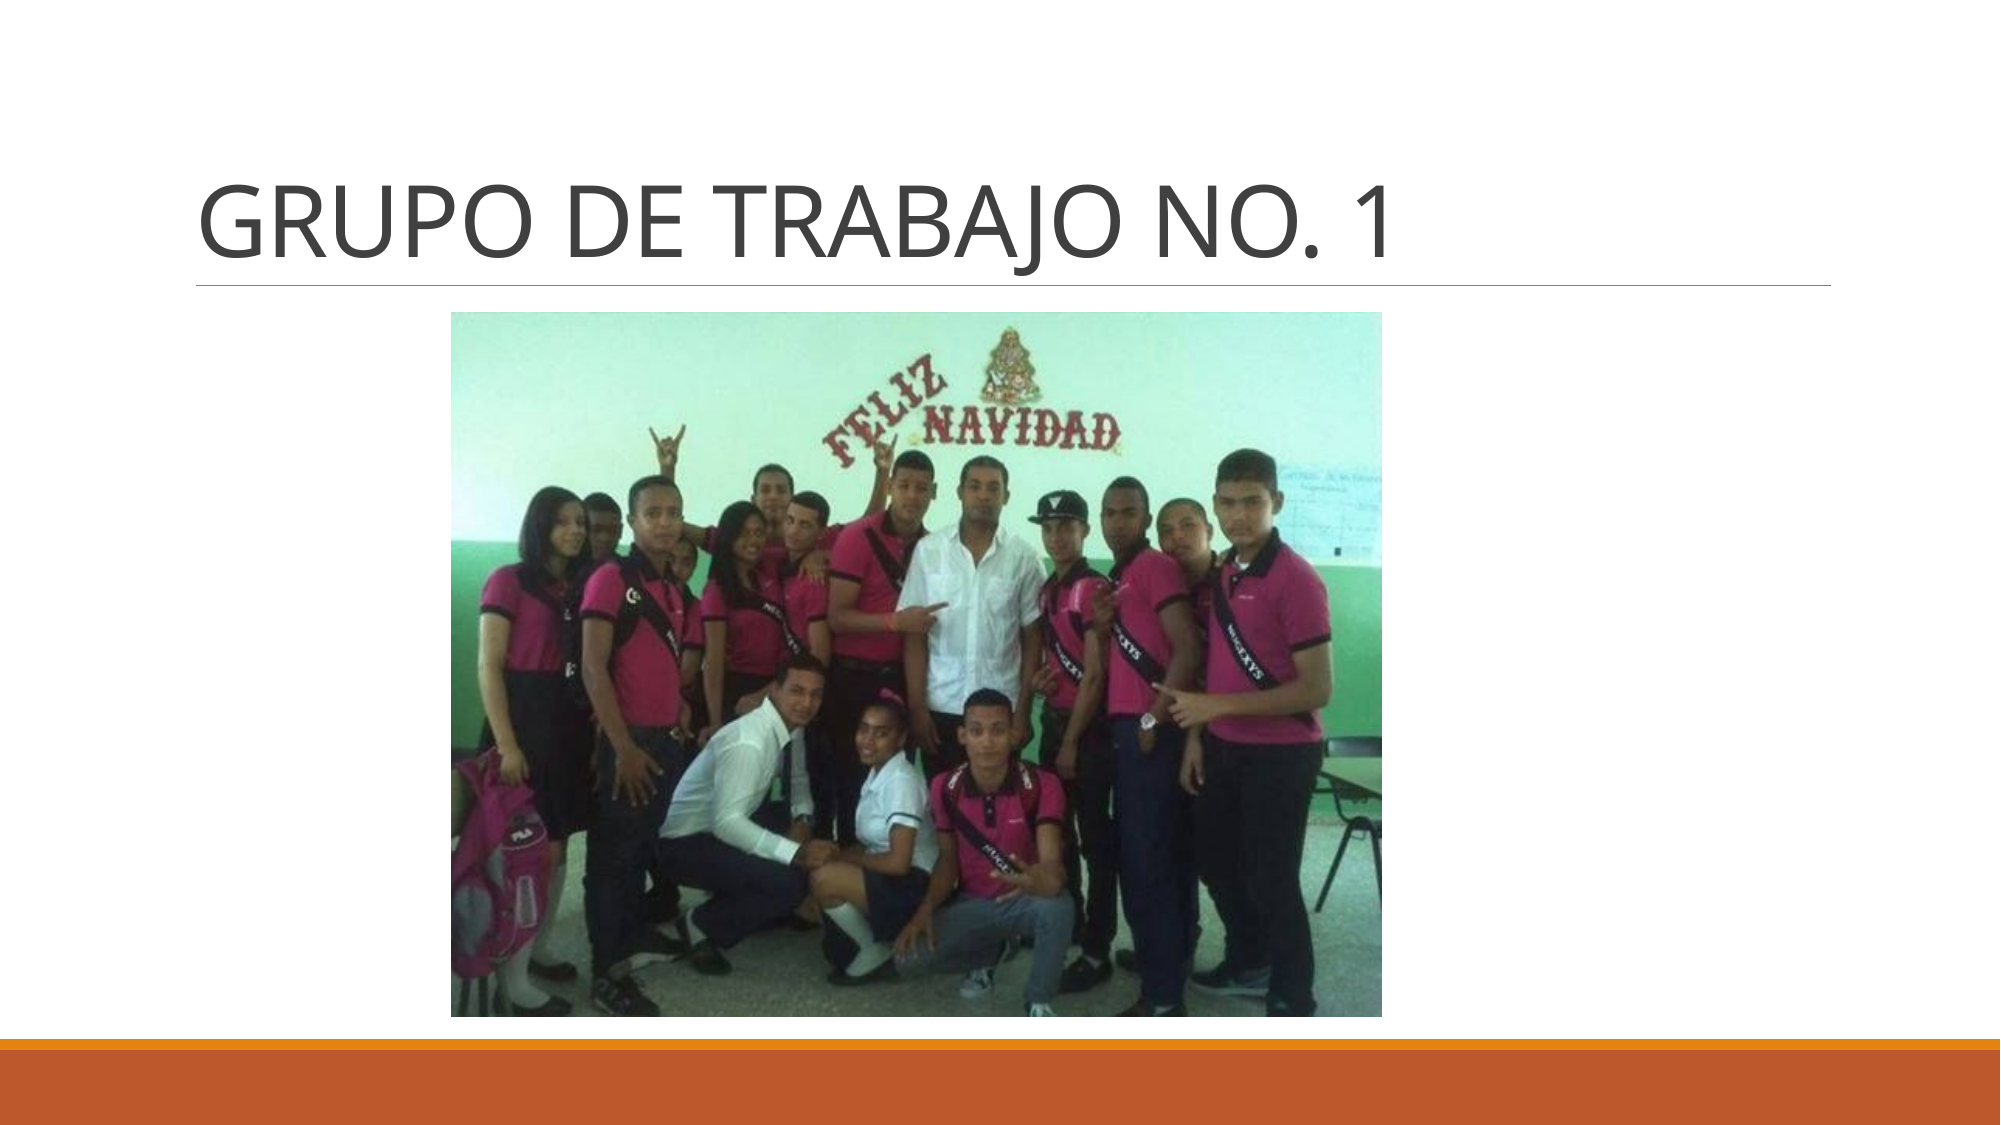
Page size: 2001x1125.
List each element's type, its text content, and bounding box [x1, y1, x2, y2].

picture [451, 312, 1382, 1017]
title GRUPO DE TRABAJO NO. 1 [180, 47, 1831, 286]
